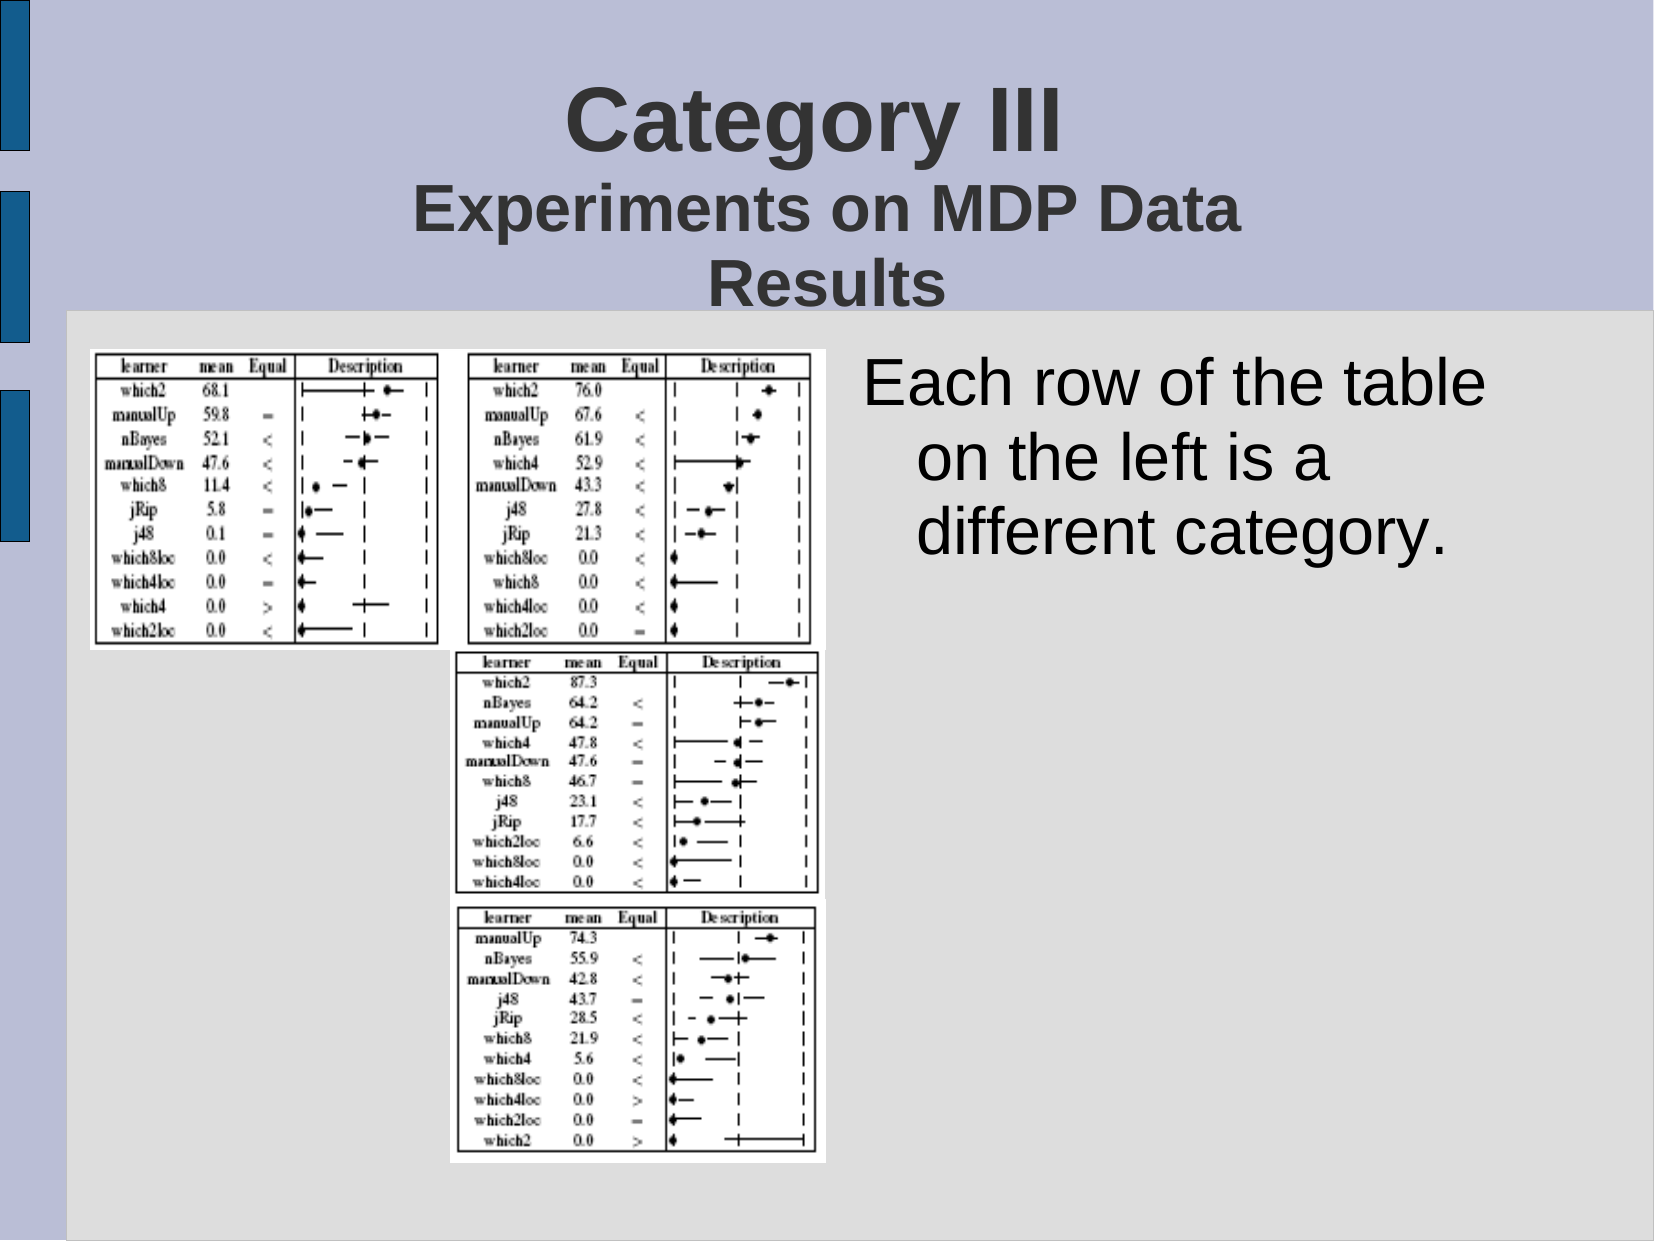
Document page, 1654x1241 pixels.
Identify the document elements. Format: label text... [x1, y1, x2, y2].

list Each row of the table on the left is a different category. [845, 344, 1535, 1127]
picture [90, 349, 826, 1163]
title Category III Experiments on MDP Data Results [121, 68, 1534, 321]
